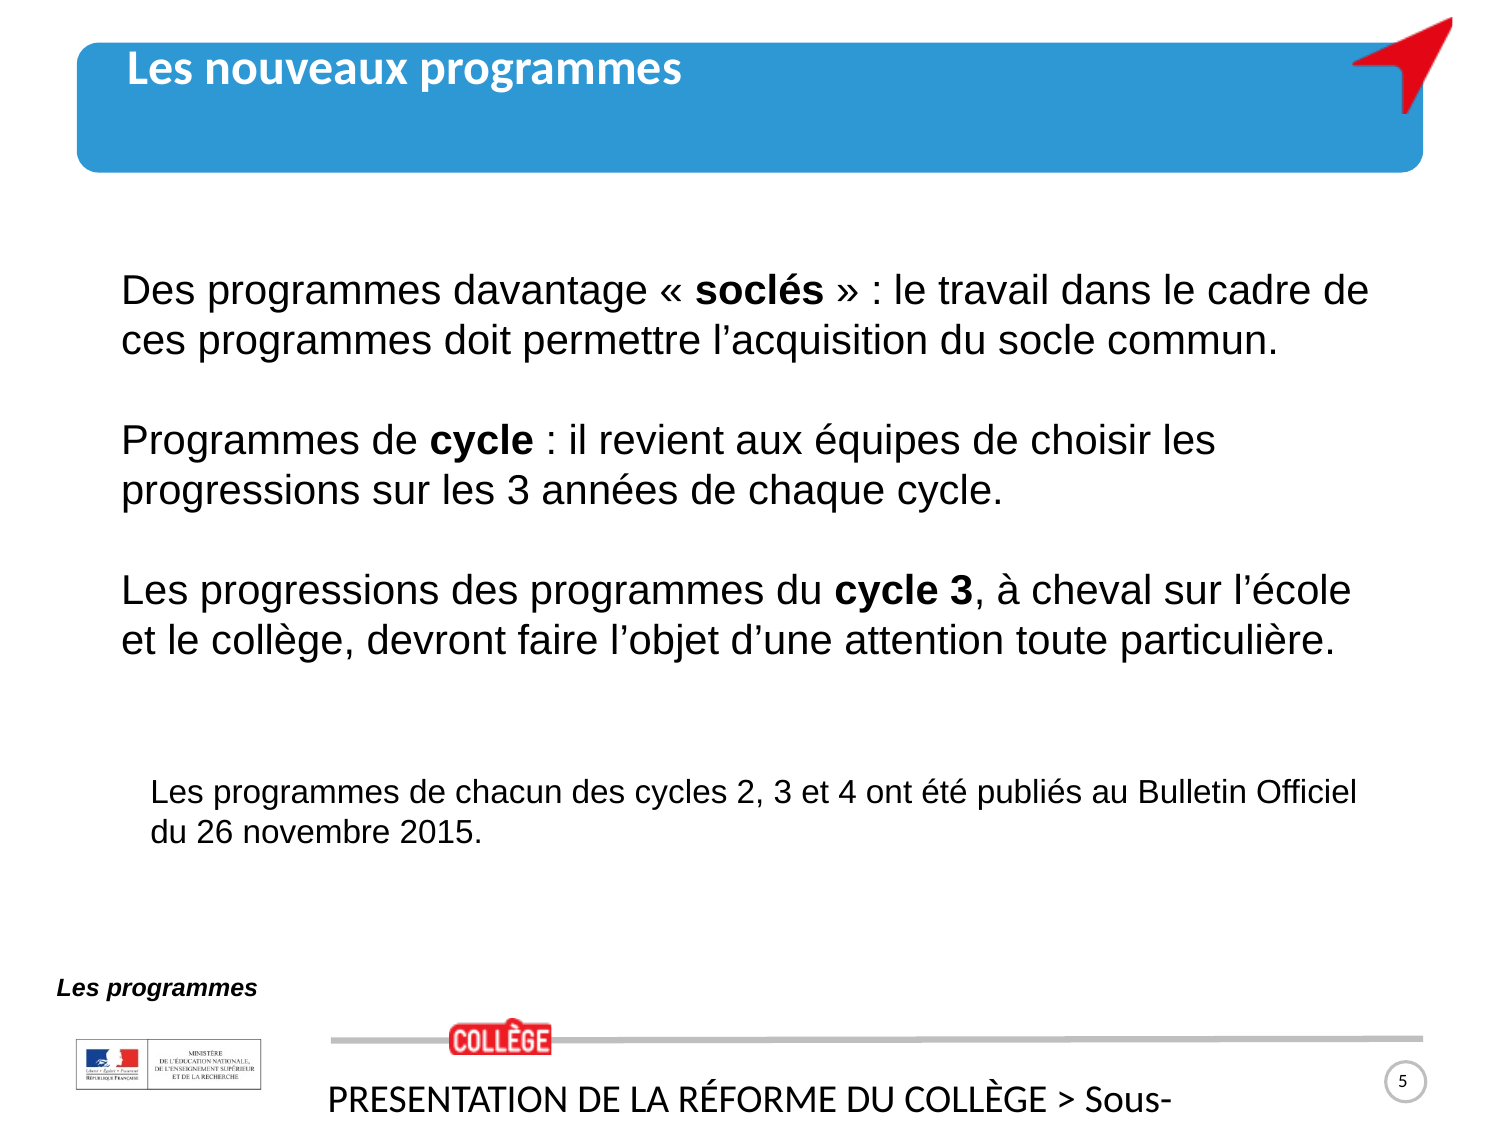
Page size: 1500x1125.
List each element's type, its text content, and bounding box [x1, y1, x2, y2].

text_box Les programmes de chacun des cycles 2, 3 et 4 ont été publiés au Bulletin Officiel du 26 novembre 2015. [135, 763, 1394, 858]
picture [74, 1037, 263, 1091]
text_box Les programmes [41, 964, 274, 1009]
text_box Des programmes davantage « soclés » : le travail dans le cadre de ces programmes doit permettre l’acquisition du socle commun. Programmes de cycle : il revient aux équipes de choisir les progressions sur les 3 années de chaque cycle. Les progressions des programmes du cycle 3, à cheval sur l’école et le collège, devront faire l’objet d’une attention toute particulière. [106, 255, 1394, 671]
title Les nouveaux programmes [112, 26, 1424, 181]
